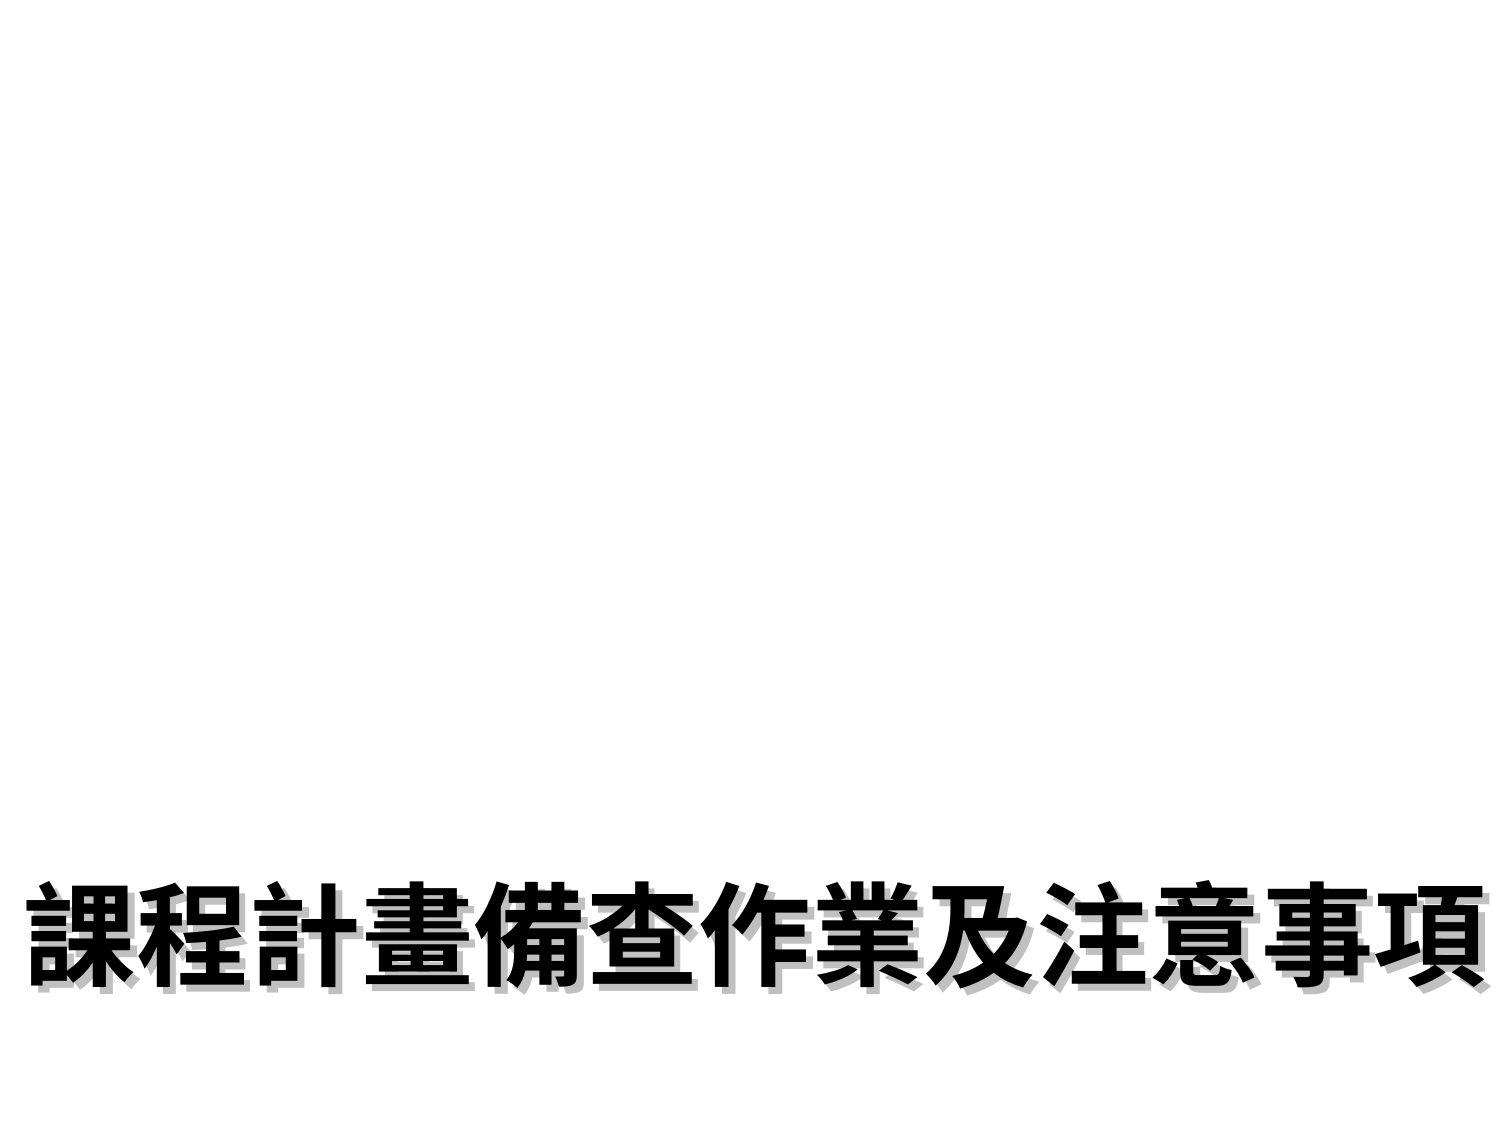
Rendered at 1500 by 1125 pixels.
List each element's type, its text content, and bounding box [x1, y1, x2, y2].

text_box 課程計畫備查作業及注意事項 [8, 858, 1500, 1008]
